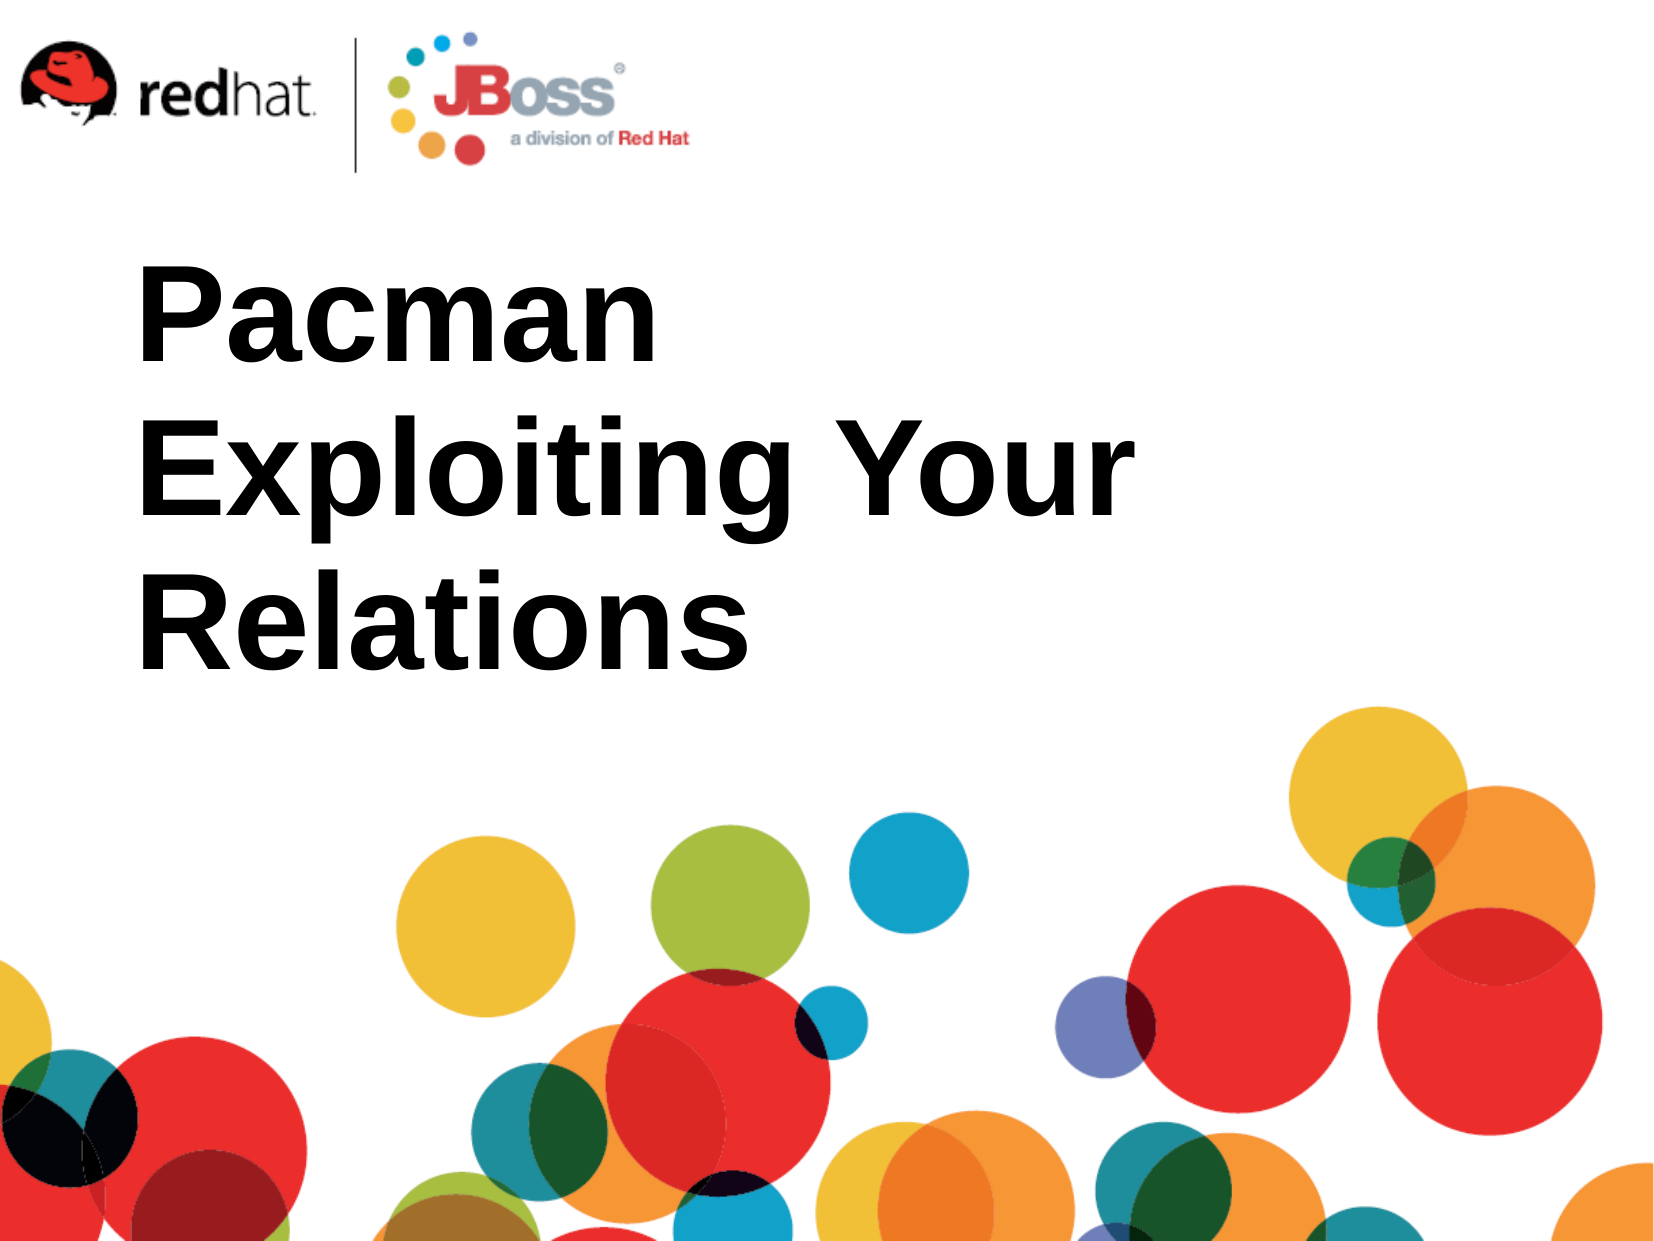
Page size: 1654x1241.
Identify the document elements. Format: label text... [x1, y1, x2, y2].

picture [0, 685, 1654, 1241]
text_box Pacman Exploiting Your Relations [119, 229, 1578, 706]
picture [13, 5, 699, 182]
